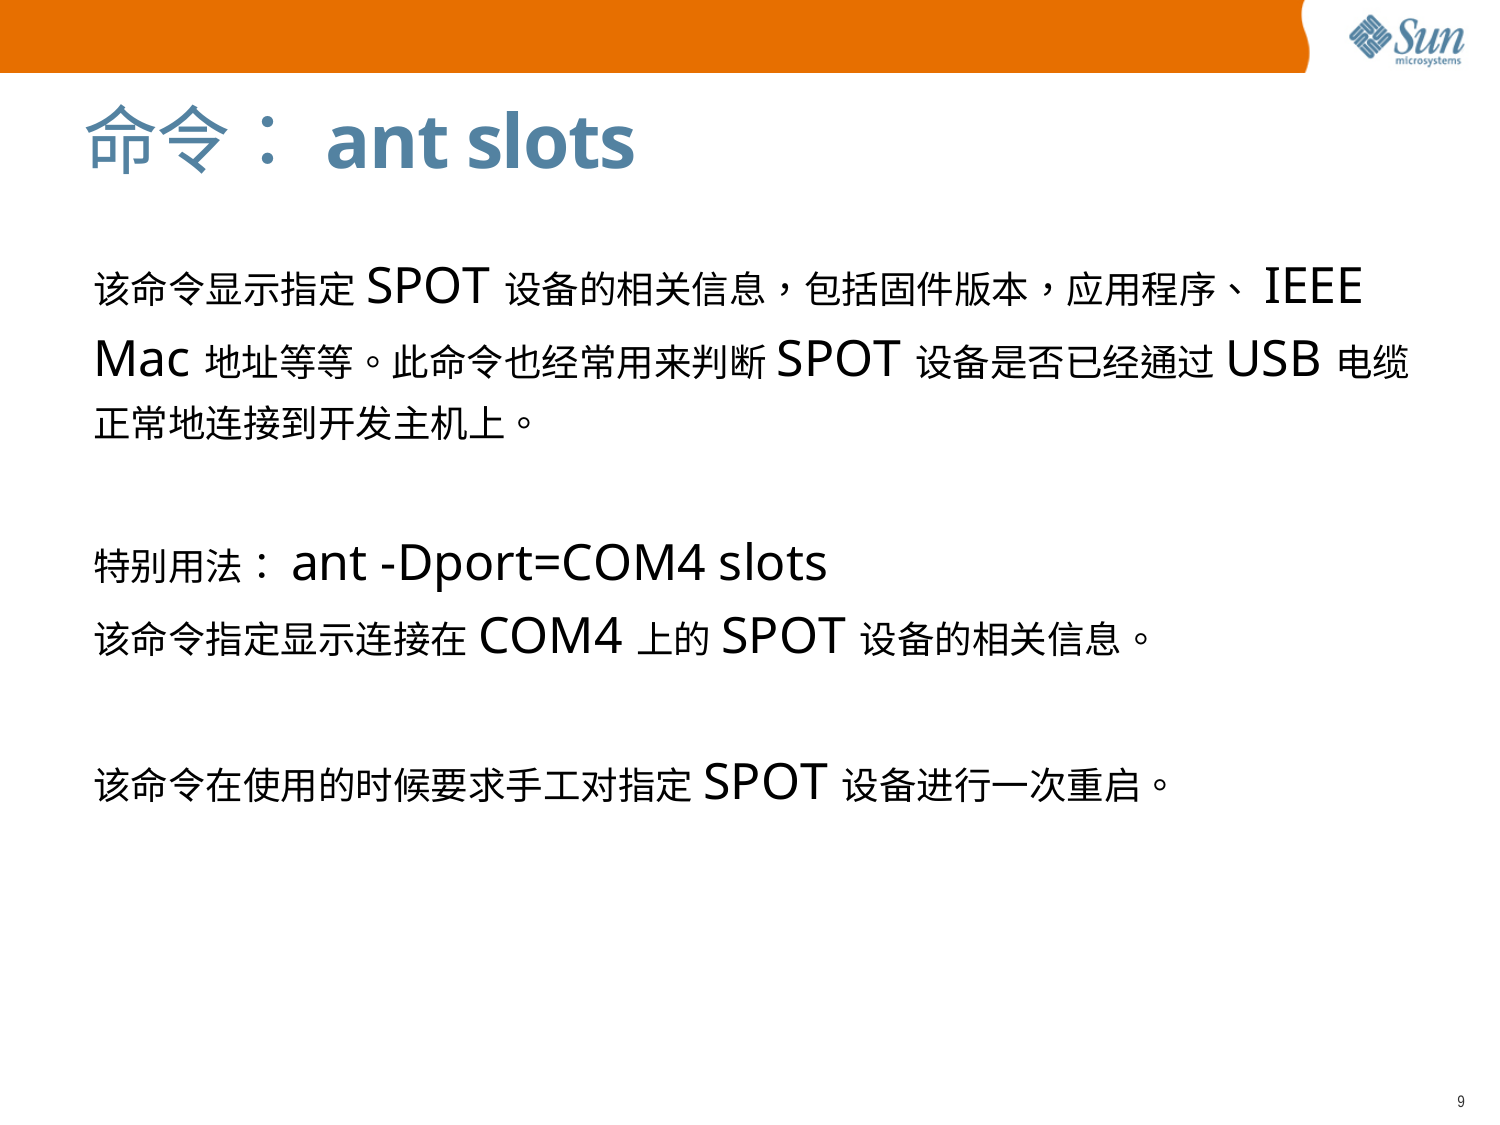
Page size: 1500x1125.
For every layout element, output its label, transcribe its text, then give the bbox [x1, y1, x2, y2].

title 命令：ant slots [83, 94, 1446, 199]
picture [0, 0, 1500, 73]
text_box 该命令显示指定SPOT设备的相关信息，包括固件版本，应用程序、IEEE Mac地址等等。此命令也经常用来判断SPOT设备是否已经通过USB电缆 正常地连接到开发主机上。 特别用法：ant -Dport=COM4 slots 该命令指定显示连接在COM4上的SPOT设备的相关信息。 该命令在使用的时候要求手工对指定SPOT设备进行一次重启。 [93, 256, 1335, 758]
